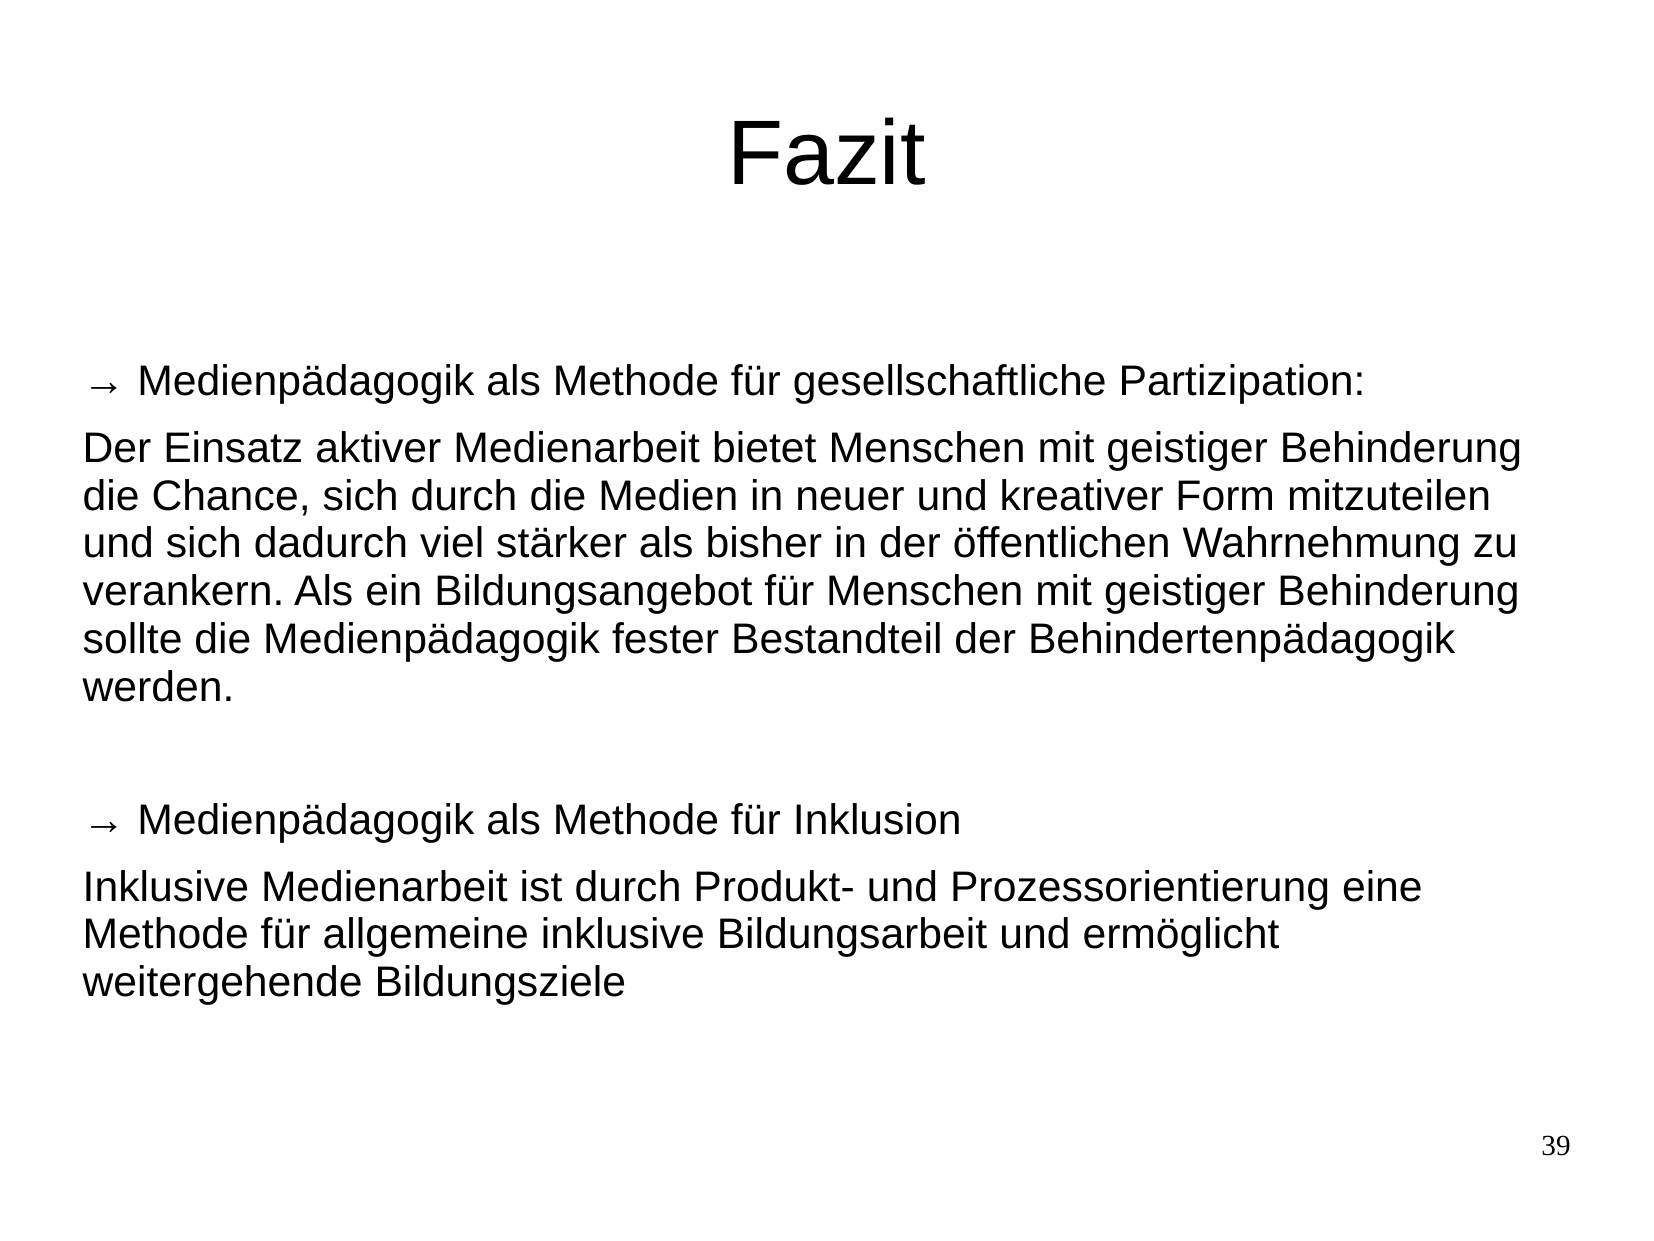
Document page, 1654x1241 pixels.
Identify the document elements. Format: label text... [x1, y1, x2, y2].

list → Medienpädagogik als Methode für gesellschaftliche Partizipation: Der Einsatz aktiver Medienarbeit bietet Menschen mit geistiger Behinderung die Chance, sich durch die Medien in neuer und kreativer Form mitzuteilen und sich dadurch viel stärker als bisher in der öffentlichen Wahrnehmung zu verankern. Als ein Bildungsangebot für Menschen mit geistiger Behinderung sollte die Medienpädagogik fester Bestandteil der Behindertenpädagogik werden. → Medienpädagogik als Methode für Inklusion Inklusive Medienarbeit ist durch Produkt- und Prozessorientierung eine Methode für allgemeine inklusive Bildungsarbeit und ermöglicht weitergehende Bildungsziele [82, 290, 1571, 1010]
title Fazit [82, 49, 1571, 257]
